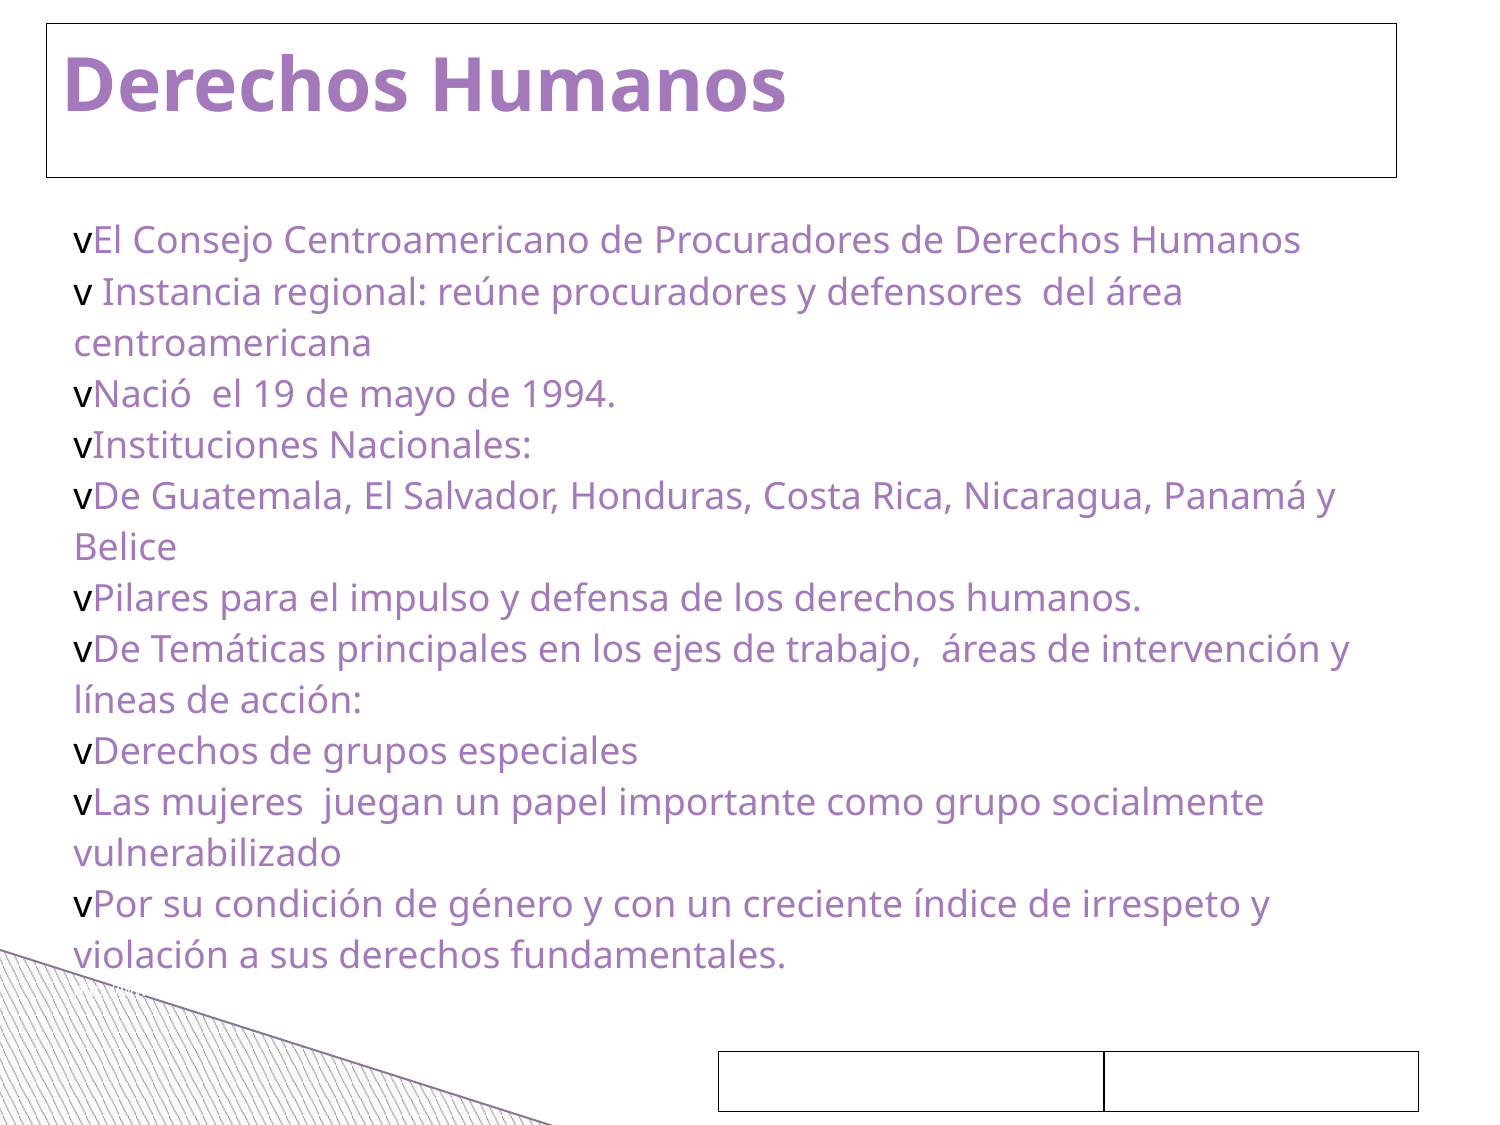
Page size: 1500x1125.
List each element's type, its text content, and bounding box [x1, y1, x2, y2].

picture [0, 952, 543, 1125]
text_box El Consejo Centroamericano de Procuradores de Derechos Humanos Instancia regional: reúne procuradores y defensores del área centroamericana Nació el 19 de mayo de 1994. Instituciones Nacionales: De Guatemala, El Salvador, Honduras, Costa Rica, Nicaragua, Panamá y Belice Pilares para el impulso y defensa de los derechos humanos. De Temáticas principales en los ejes de trabajo, áreas de intervención y líneas de acción: Derechos de grupos especiales Las mujeres juegan un papel importante como grupo socialmente vulnerabilizado Por su condición de género y con un creciente índice de irrespeto y violación a sus derechos fundamentales. http://www.iidh.ed.cr/Comunidades/Ombudsnet/f_dc_CCPDH_sistem_mu.htm [58, 206, 1418, 975]
text_box Derechos Humanos [46, 23, 1397, 178]
